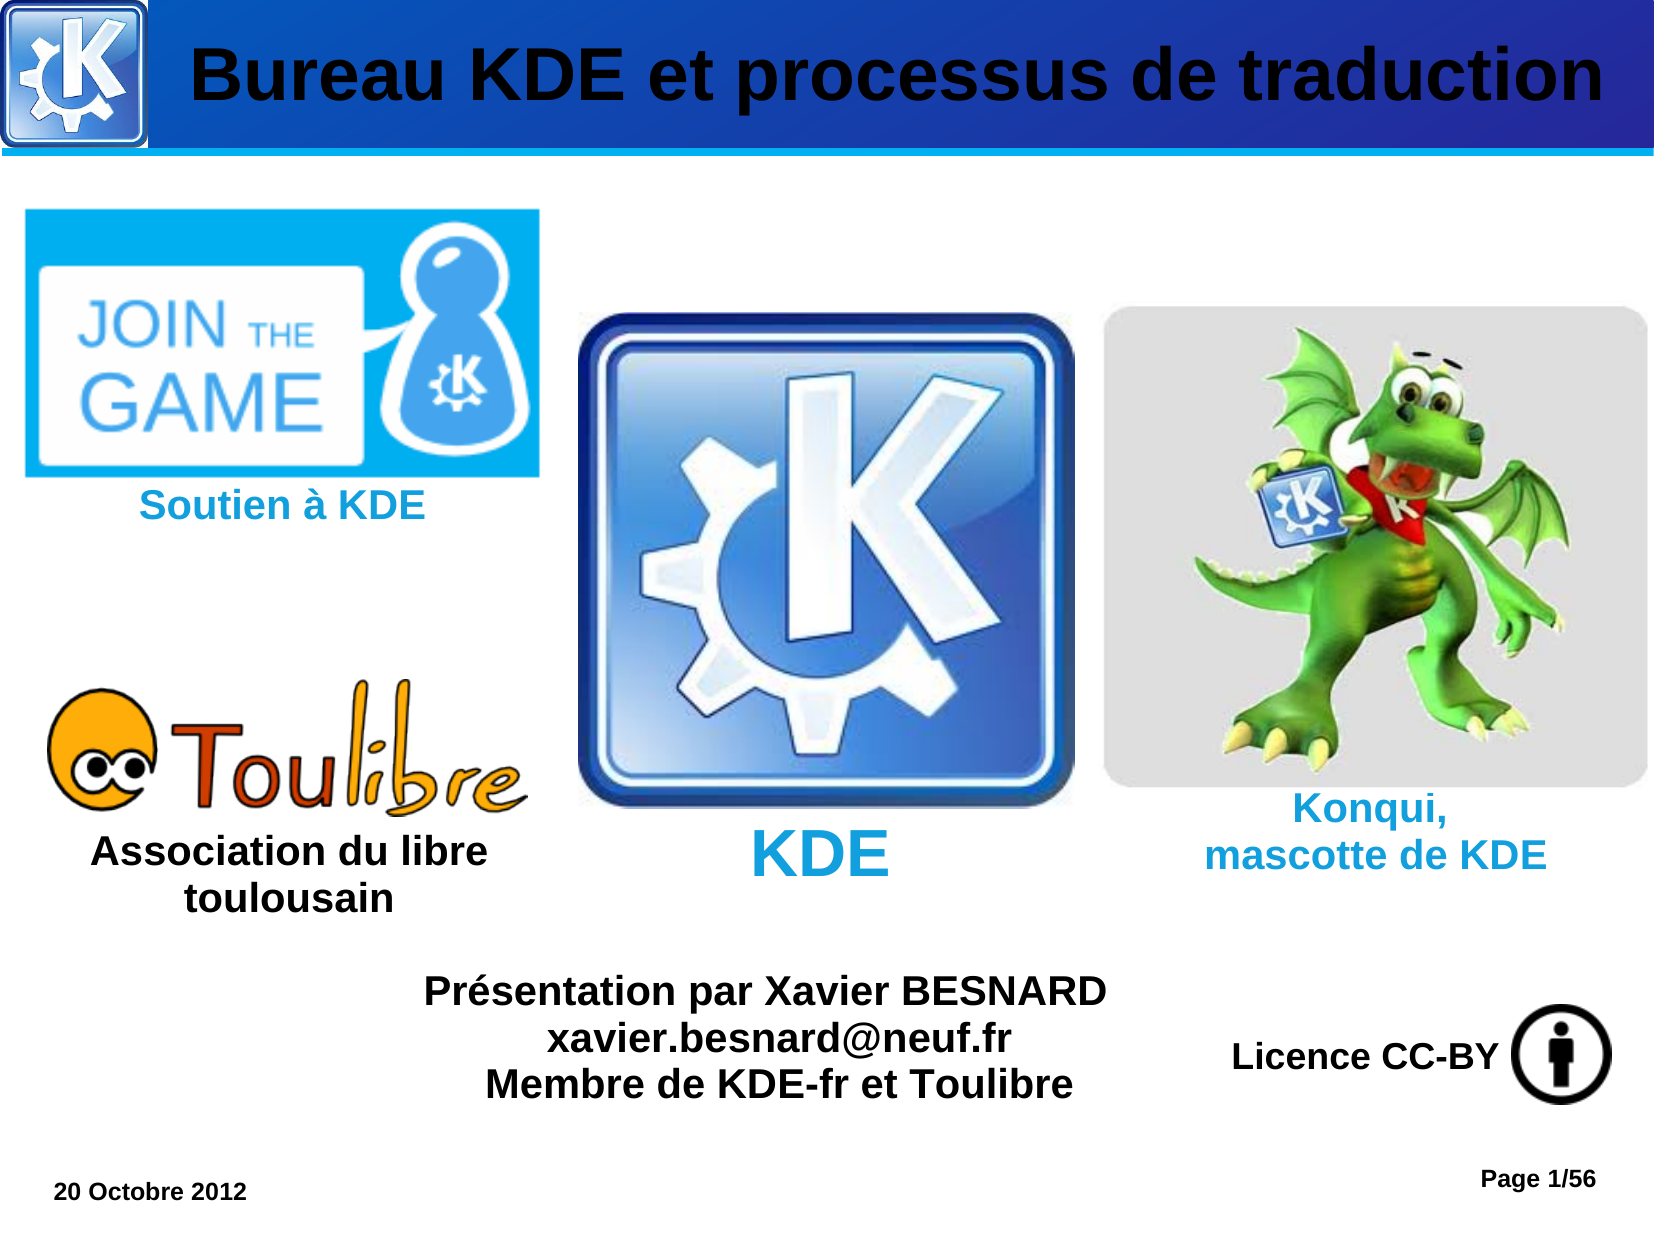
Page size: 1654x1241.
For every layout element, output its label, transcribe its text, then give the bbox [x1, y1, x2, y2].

text_box Présentation par Xavier BESNARD xavier.besnard@neuf.fr Membre de KDE-fr et Toulibre [295, 950, 1265, 1169]
picture [39, 221, 530, 466]
text_box Association du libre toulousain [47, 820, 532, 930]
picture [578, 312, 1075, 809]
text_box Bureau KDE et processus de traduction [141, 0, 1654, 148]
text_box Licence CC-BY [1206, 1027, 1515, 1086]
text_box Konqui, mascotte de KDE [1114, 793, 1638, 887]
picture [10, 203, 556, 487]
picture [1511, 1004, 1612, 1105]
text_box Soutien à KDE [34, 474, 531, 537]
picture [0, 0, 141, 148]
picture [47, 679, 528, 818]
text_box KDE [578, 809, 1064, 899]
picture [1098, 301, 1654, 793]
